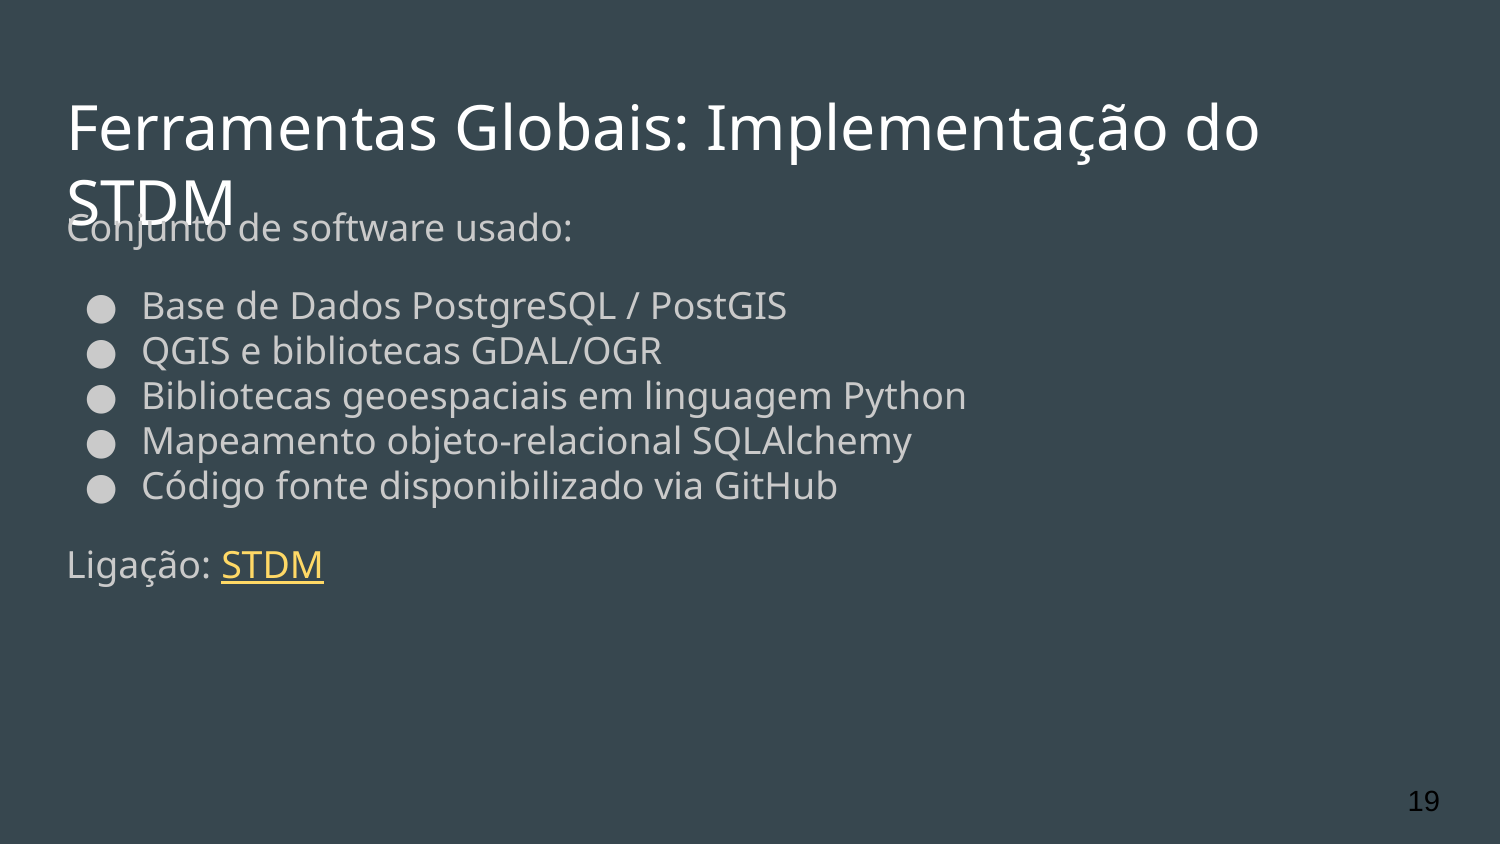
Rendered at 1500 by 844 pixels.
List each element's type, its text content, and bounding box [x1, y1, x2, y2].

title Ferramentas Globais: Implementação do STDM [51, 72, 1449, 167]
slide_number <number> [1392, 767, 1483, 833]
list Conjunto de software usado: Base de Dados PostgreSQL / PostGIS QGIS e bibliotecas GDAL/OGR Bibliotecas geoespaciais em linguagem Python Mapeamento objeto-relacional SQLAlchemy Código fonte disponibilizado via GitHub Ligação: STDM [51, 189, 1449, 750]
